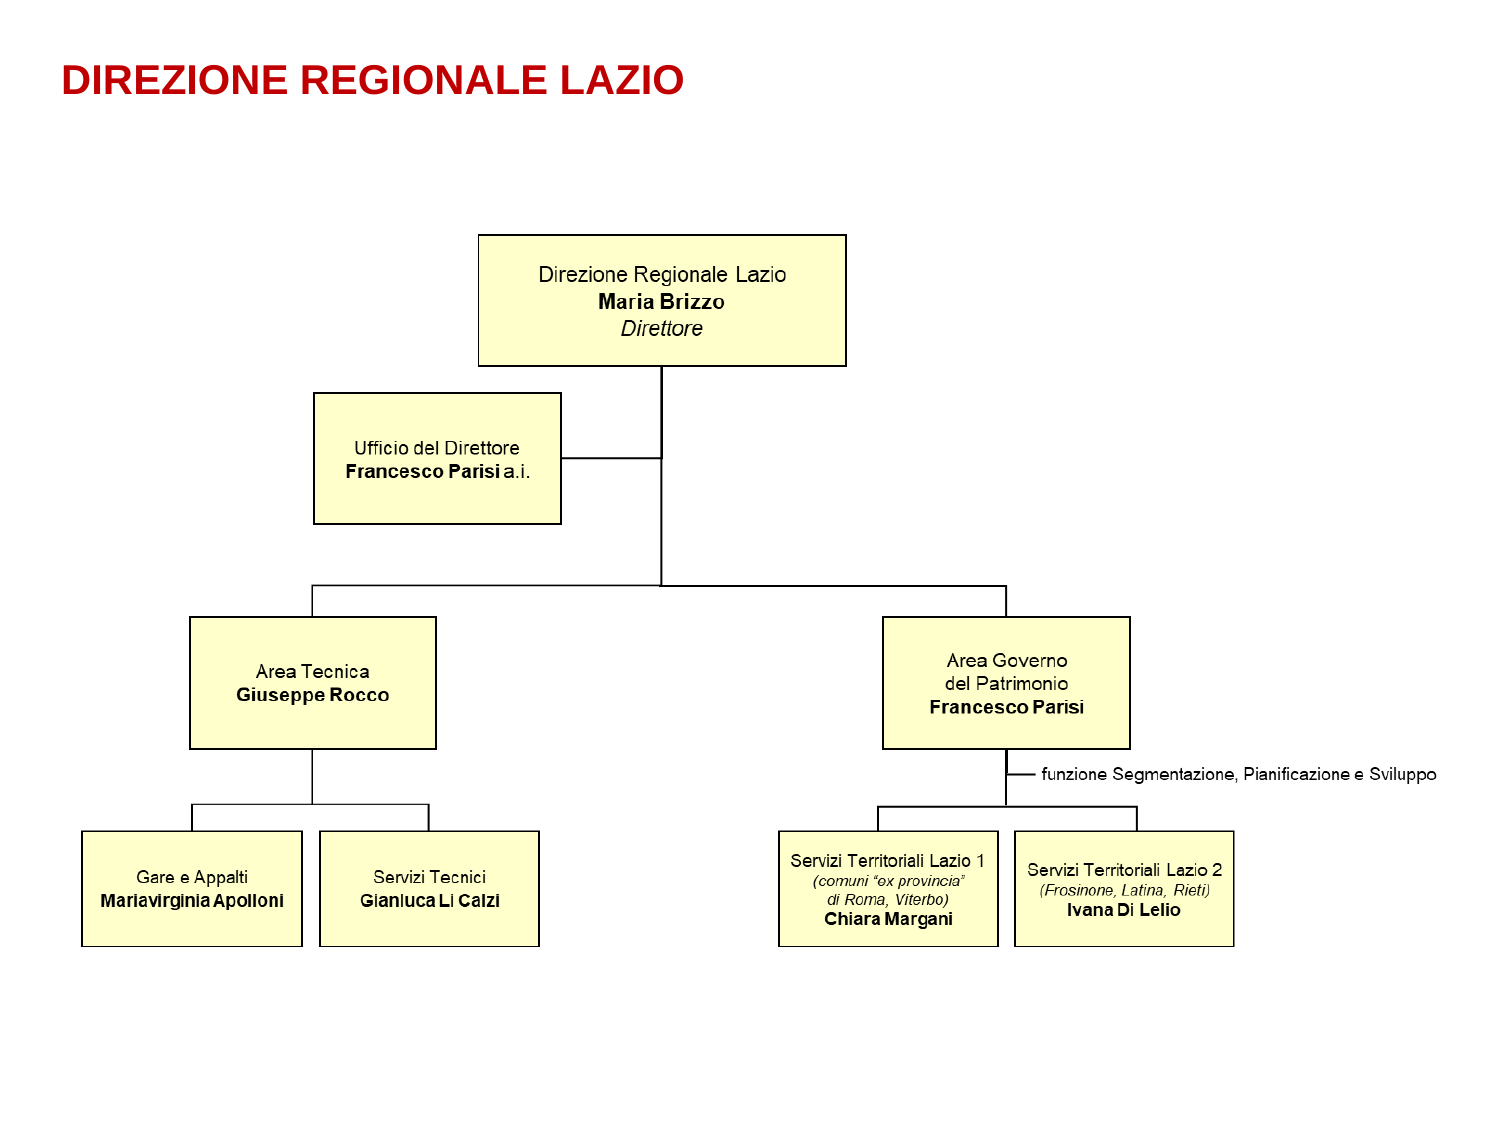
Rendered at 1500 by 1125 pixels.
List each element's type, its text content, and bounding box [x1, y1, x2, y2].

text_box DIREZIONE REGIONALE LAZIO [46, 45, 1458, 128]
picture [81, 234, 1452, 947]
